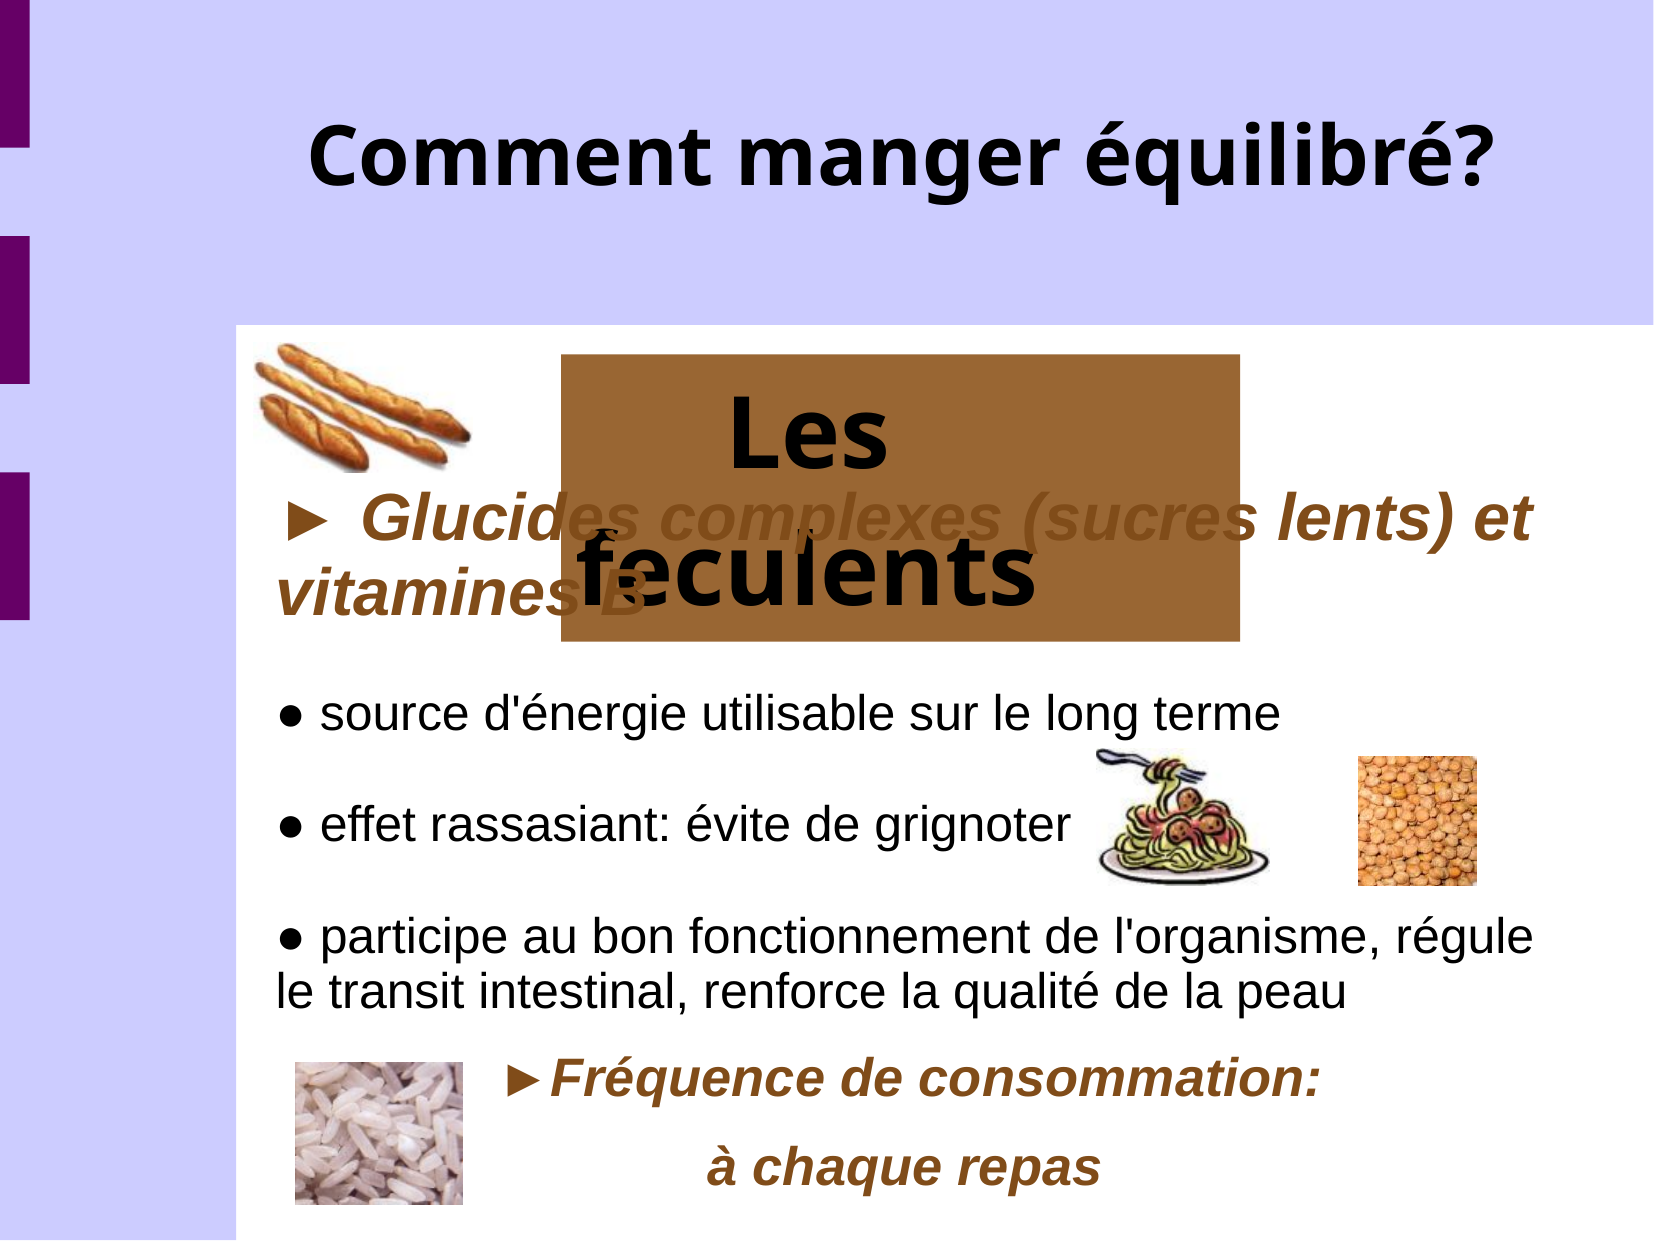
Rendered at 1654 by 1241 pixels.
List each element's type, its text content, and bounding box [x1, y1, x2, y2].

text_box ► Glucides complexes (sucres lents) et vitamines B ● source d'énergie utilisable sur le long terme ● effet rassasiant: évite de grignoter ● participe au bon fonctionnement de l'organisme, régule le transit intestinal, renforce la qualité de la peau ►Fréquence de consommation: à chaque repas [260, 472, 1561, 1241]
text_box Les feculents [561, 354, 1241, 472]
text_box Comment manger équilibré? [291, 88, 1418, 220]
picture [1096, 748, 1270, 886]
picture [295, 1062, 463, 1205]
picture [1358, 756, 1477, 886]
text_box [0, 0, 1654, 1241]
picture [253, 342, 473, 473]
